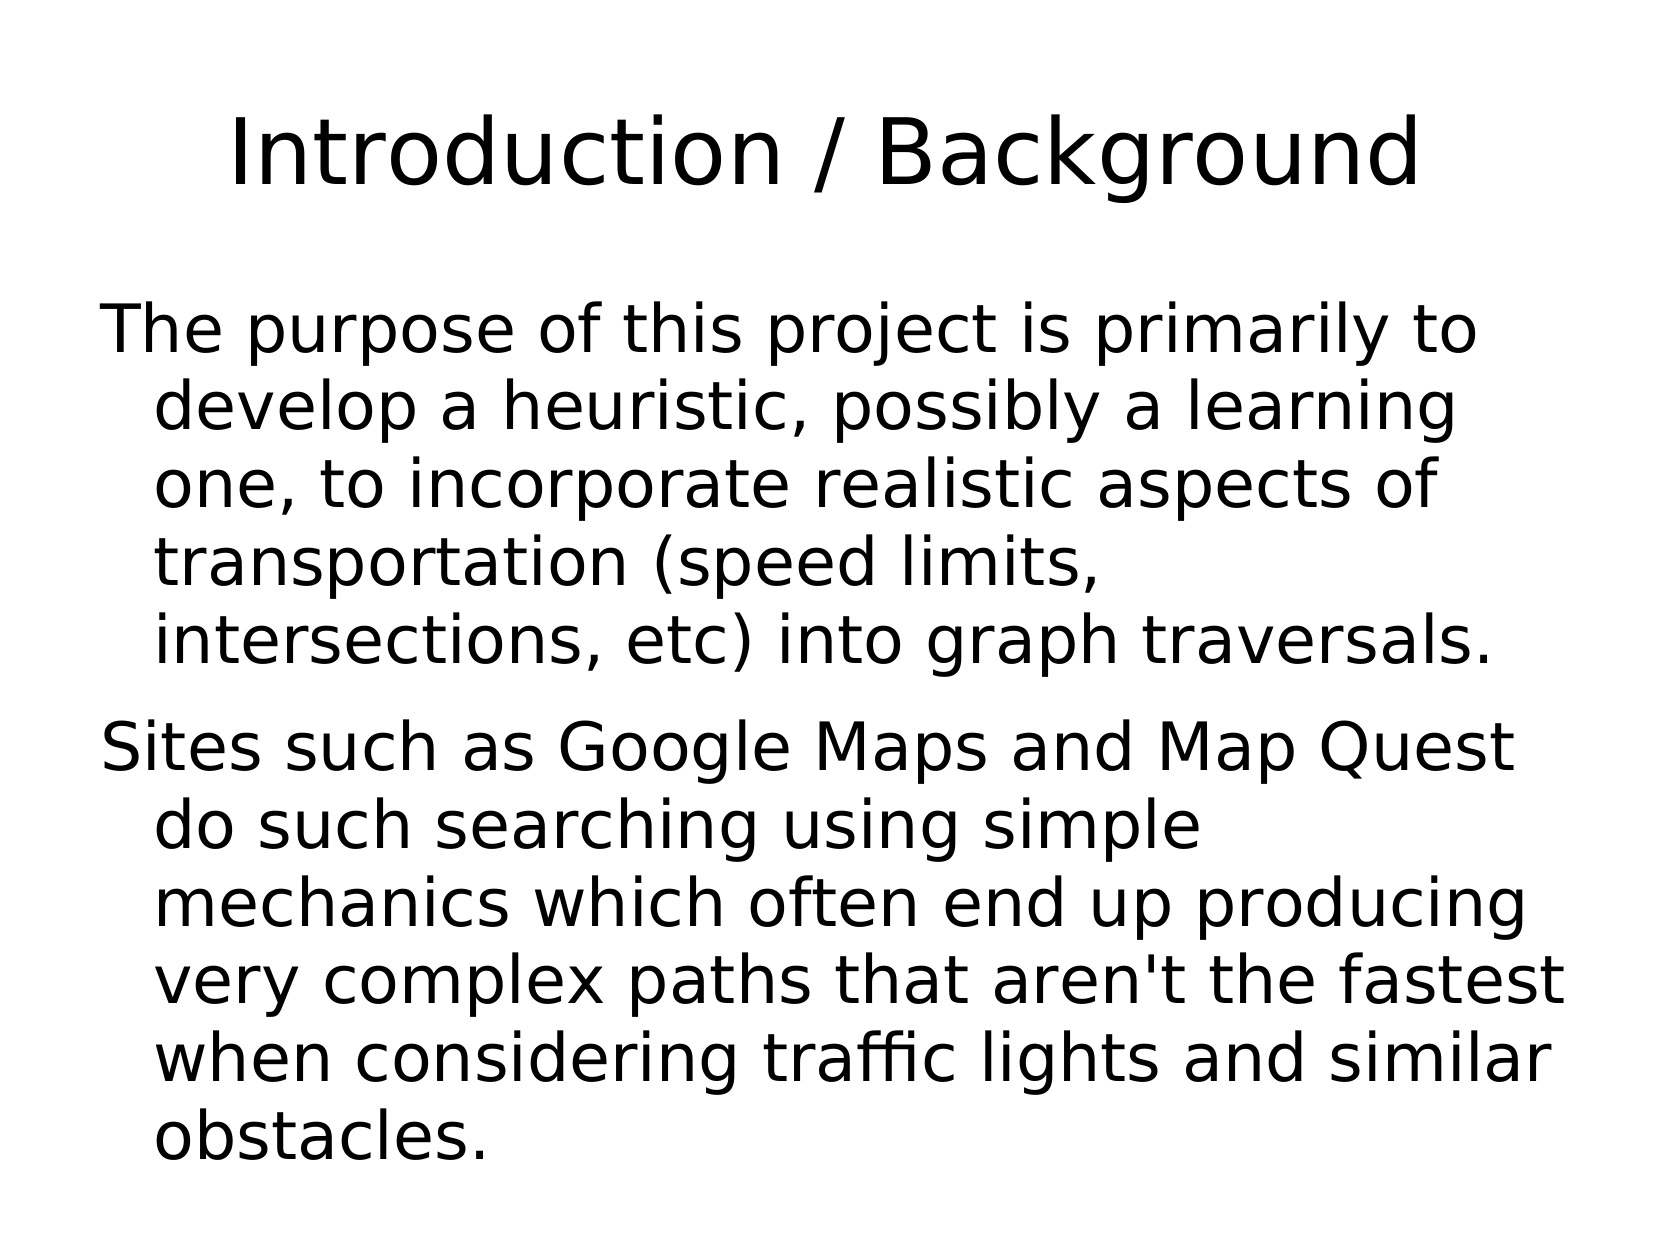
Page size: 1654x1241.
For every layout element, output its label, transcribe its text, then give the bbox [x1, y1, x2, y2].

list The purpose of this project is primarily to develop a heuristic, possibly a learning one, to incorporate realistic aspects of transportation (speed limits, intersections, etc) into graph traversals. Sites such as Google Maps and Map Quest do such searching using simple mechanics which often end up producing very complex paths that aren't the fastest when considering traffic lights and similar obstacles. [82, 290, 1571, 1173]
title Introduction / Background [82, 49, 1571, 257]
